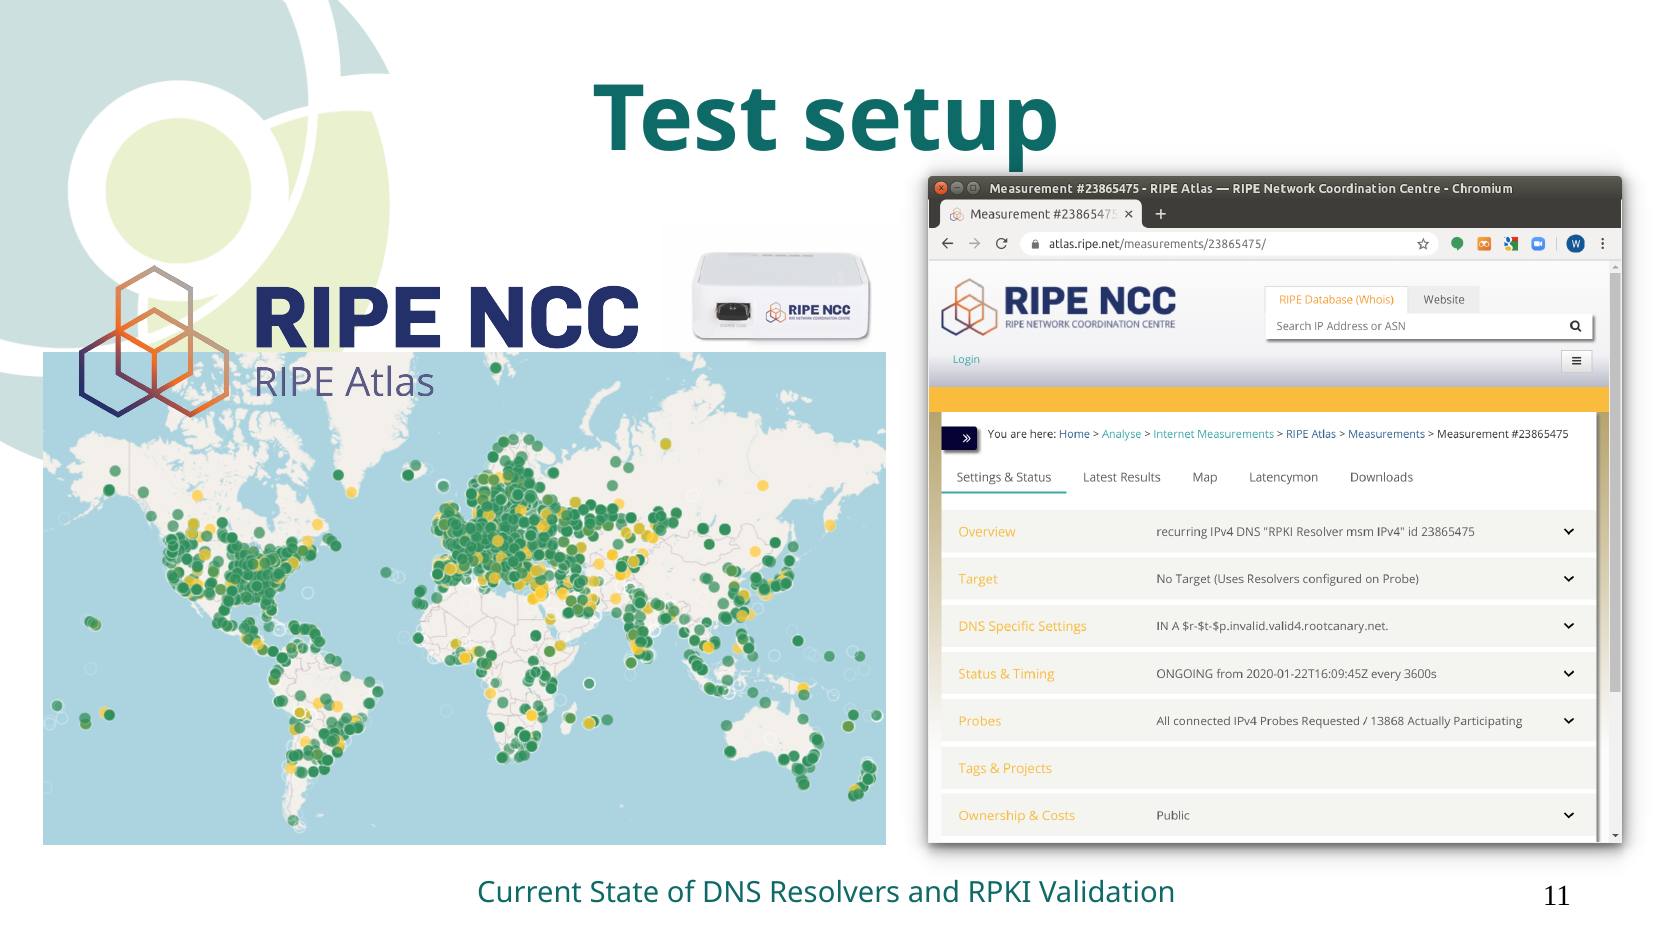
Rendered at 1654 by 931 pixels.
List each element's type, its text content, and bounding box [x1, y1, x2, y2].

title Test setup [82, 37, 1571, 193]
picture [43, 147, 1654, 879]
